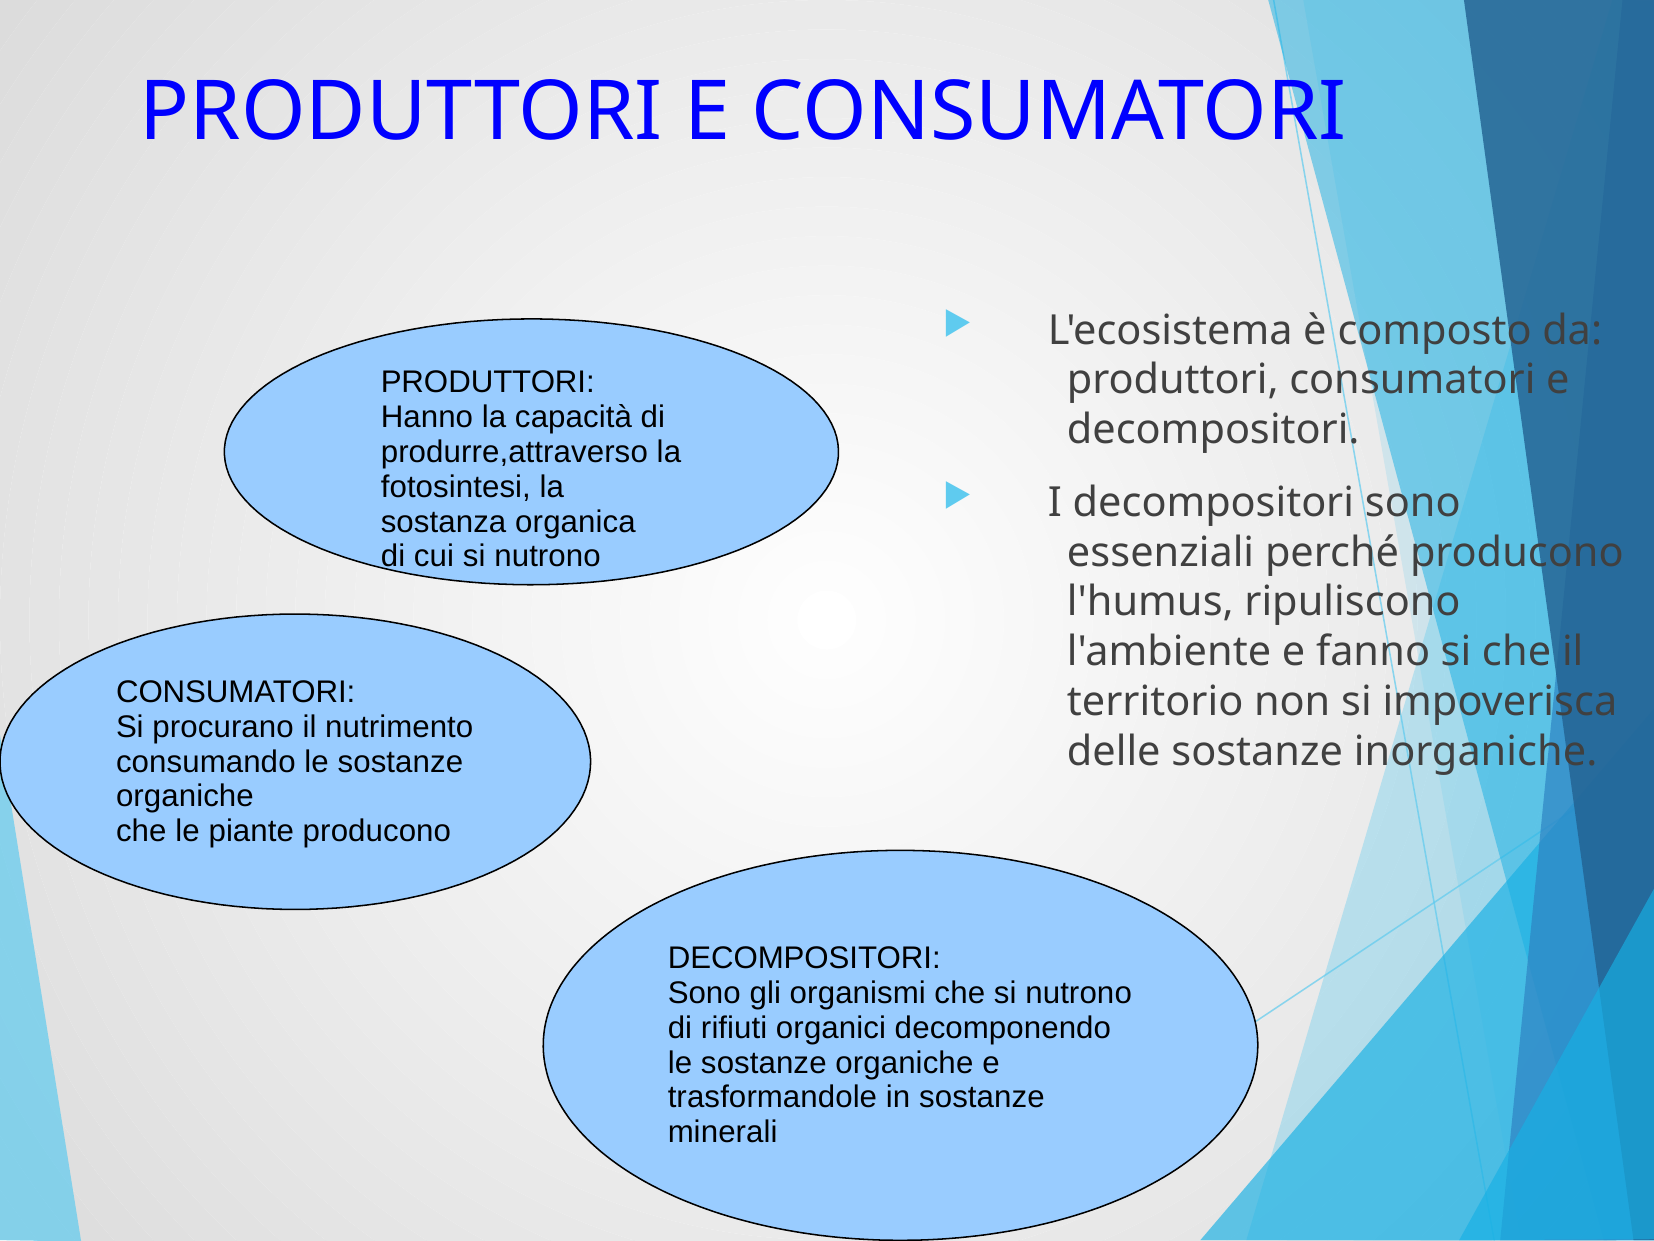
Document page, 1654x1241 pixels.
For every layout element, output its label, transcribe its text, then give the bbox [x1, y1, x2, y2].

text_box CONSUMATORI: Si procurano il nutrimento consumando le sostanze organiche che le piante producono [0, 614, 591, 910]
text_box PRODUTTORI: Hanno la capacità di produrre,attraverso la fotosintesi, la sostanza organica di cui si nutrono [224, 318, 839, 585]
text_box DECOMPOSITORI: Sono gli organismi che si nutrono di rifiuti organici decomponendo le sostanze organiche e trasformandole in sostanze minerali [543, 850, 1258, 1241]
title PRODUTTORI E CONSUMATORI [0, 49, 1488, 256]
list L'ecosistema è composto da: produttori, consumatori e decompositori. I decompositori sono essenziali perché producono l'humus, ripuliscono l'ambiente e fanno si che il territorio non si impoverisca delle sostanze inorganiche. [927, 295, 1654, 1118]
